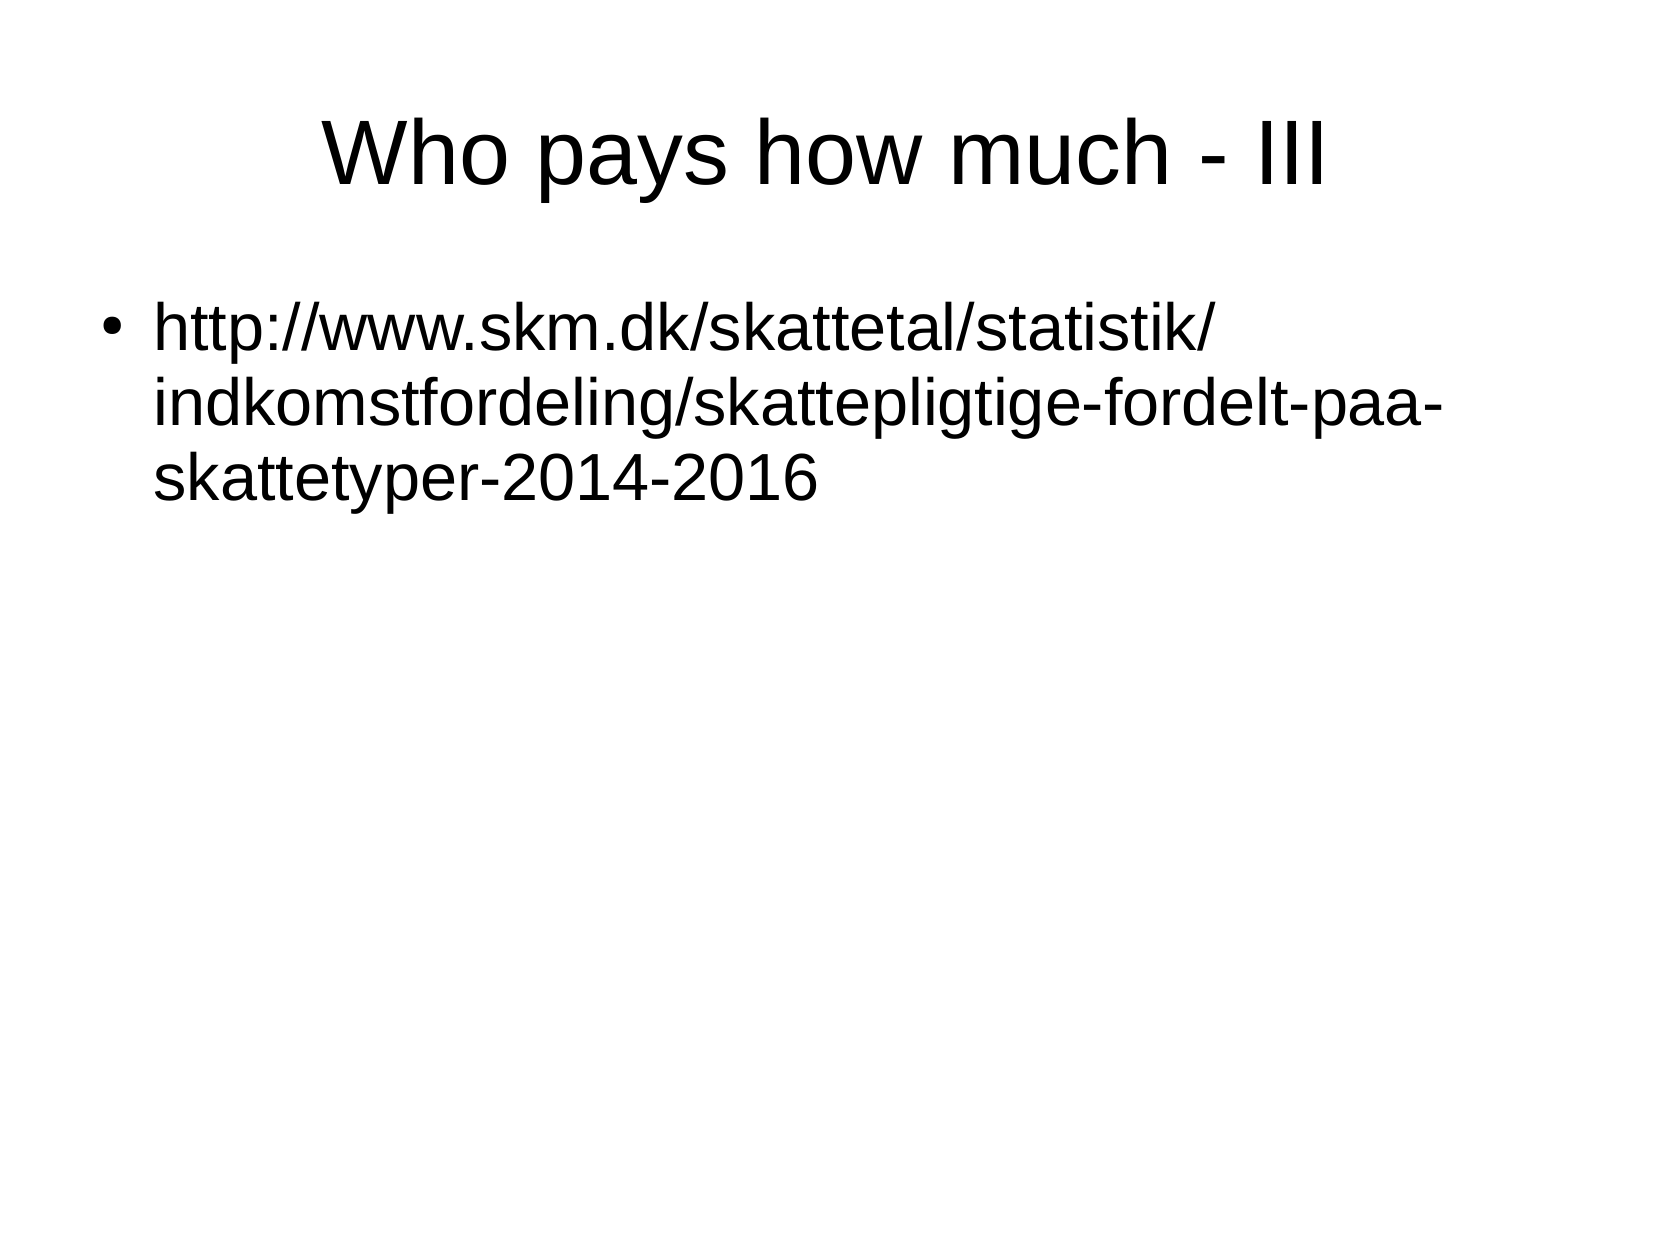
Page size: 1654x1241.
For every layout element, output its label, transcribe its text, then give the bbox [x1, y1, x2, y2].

list http://www.skm.dk/skattetal/statistik/indkomstfordeling/skattepligtige-fordelt-paa-skattetyper-2014-2016 [82, 290, 1571, 1010]
title Who pays how much - III [82, 49, 1571, 257]
